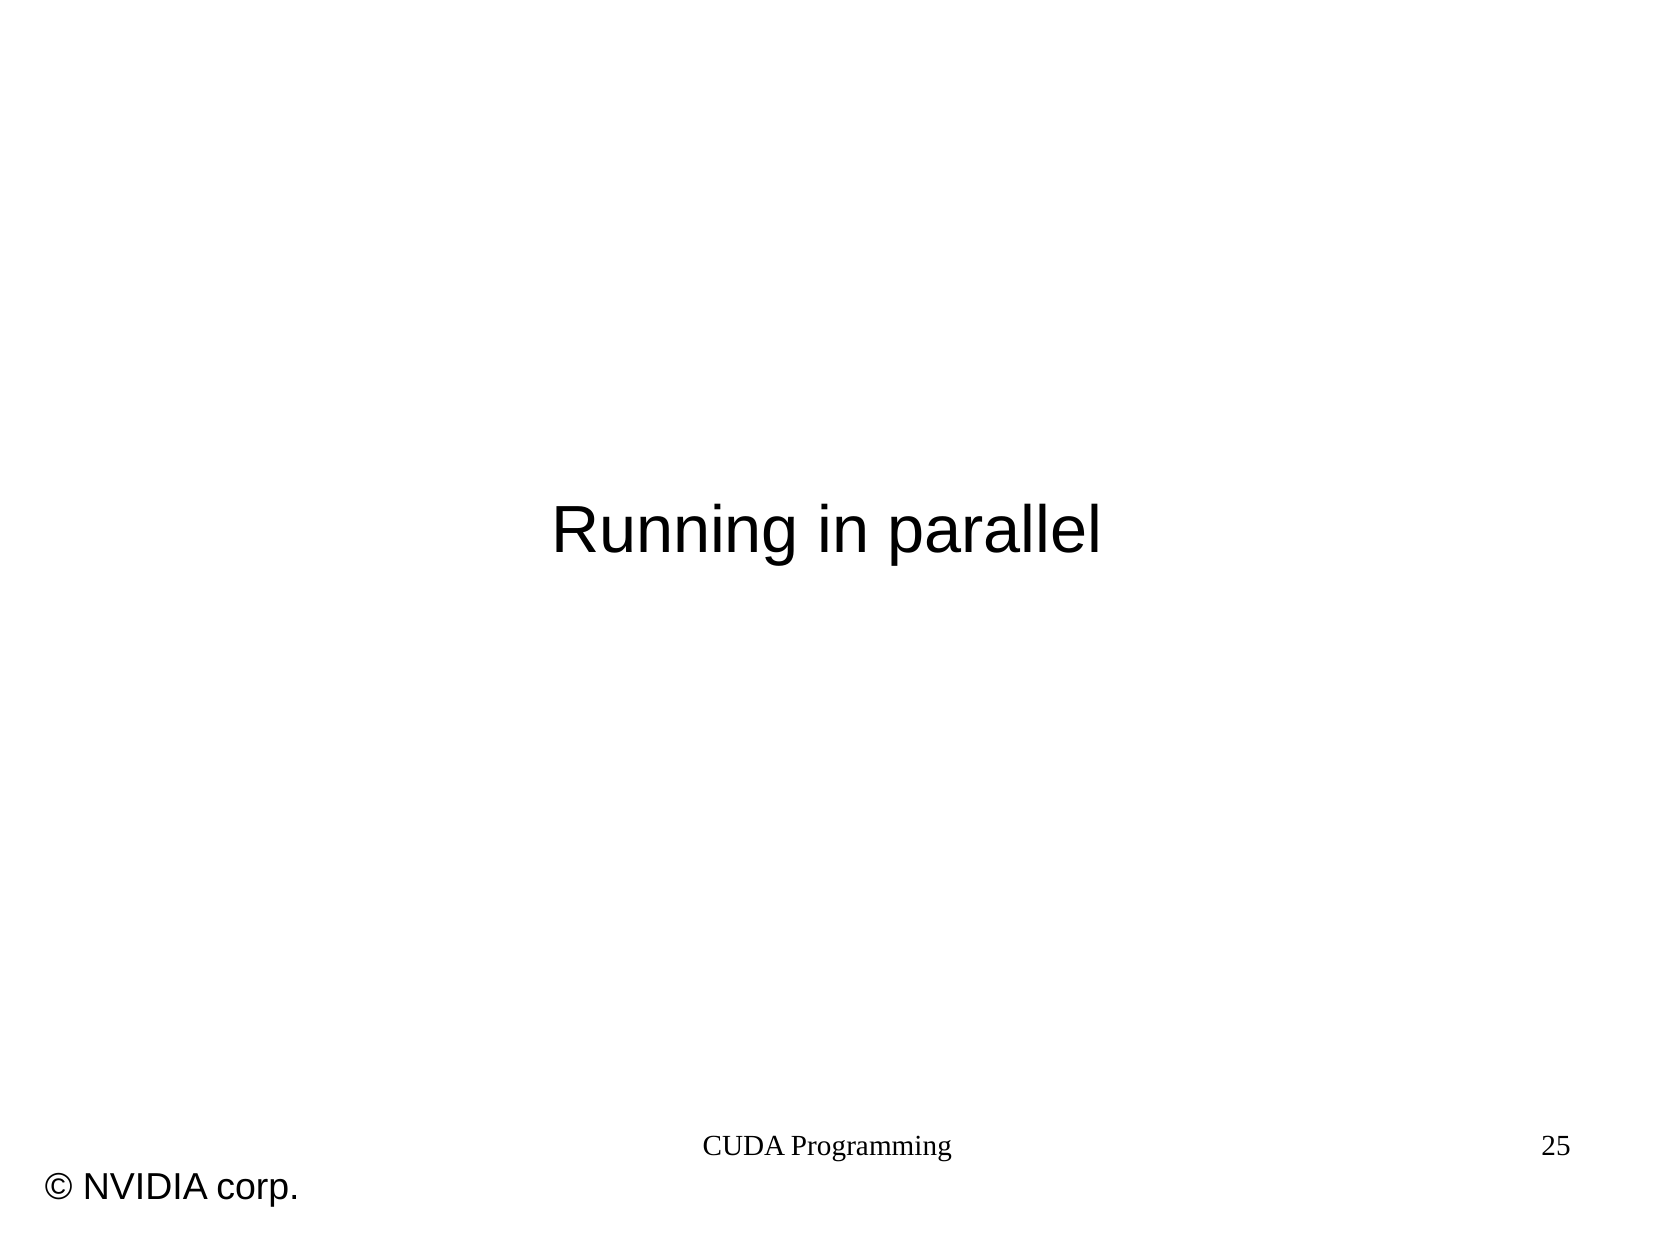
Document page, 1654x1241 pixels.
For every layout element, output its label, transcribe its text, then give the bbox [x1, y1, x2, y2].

text_box © NVIDIA corp. [30, 1158, 331, 1216]
subtitle Running in parallel [82, 49, 1571, 1010]
